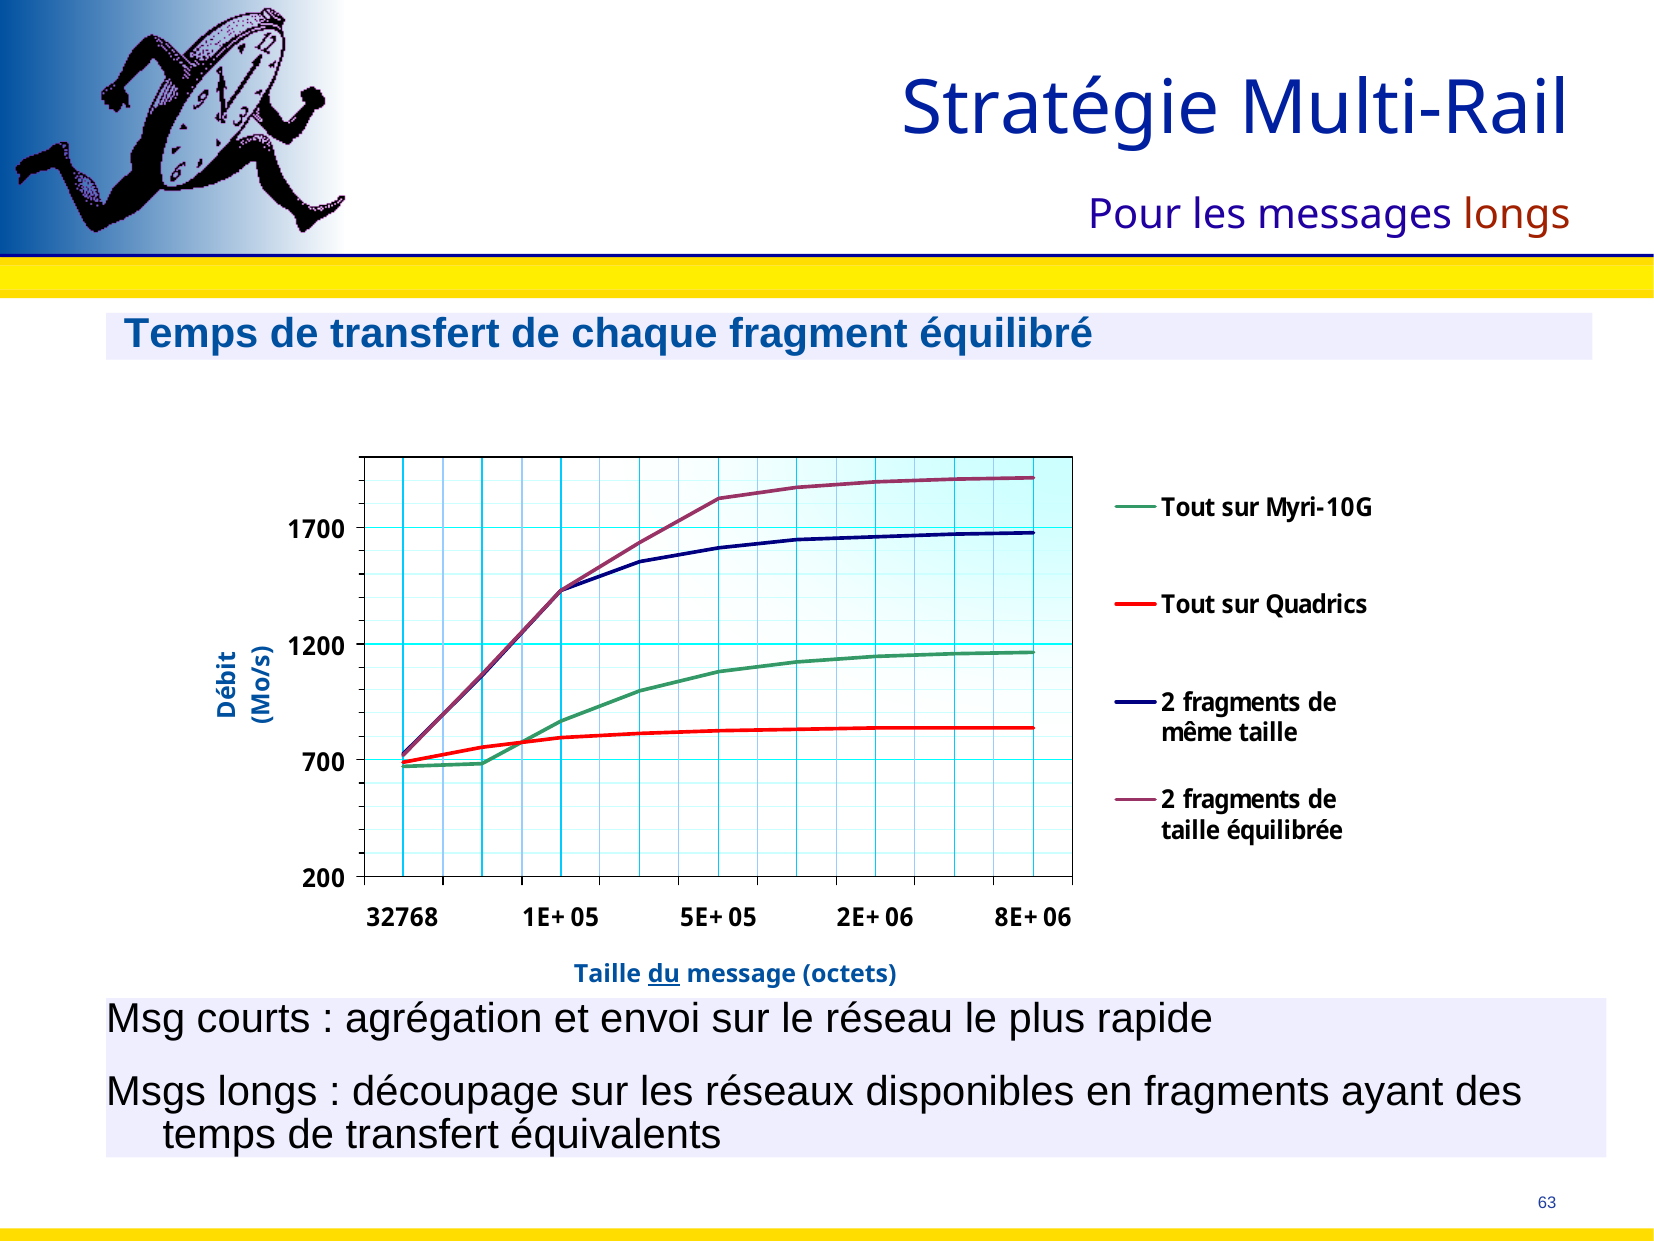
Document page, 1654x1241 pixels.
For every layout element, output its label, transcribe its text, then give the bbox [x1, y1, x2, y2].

title Stratégie Multi-Rail Pour les messages longs [372, 49, 1571, 257]
list Temps de transfert de chaque fragment équilibré [106, 312, 1593, 360]
text_box Débit (Mo/s) [200, 601, 265, 770]
picture [14, 0, 353, 245]
text_box Msg courts : agrégation et envoi sur le réseau le plus rapide Msgs longs : découpage sur les réseaux disponibles en fragments ayant des temps de transfert équivalents [106, 998, 1607, 1158]
text_box Taille du message (octets) [559, 947, 912, 998]
chart [263, 371, 1389, 959]
